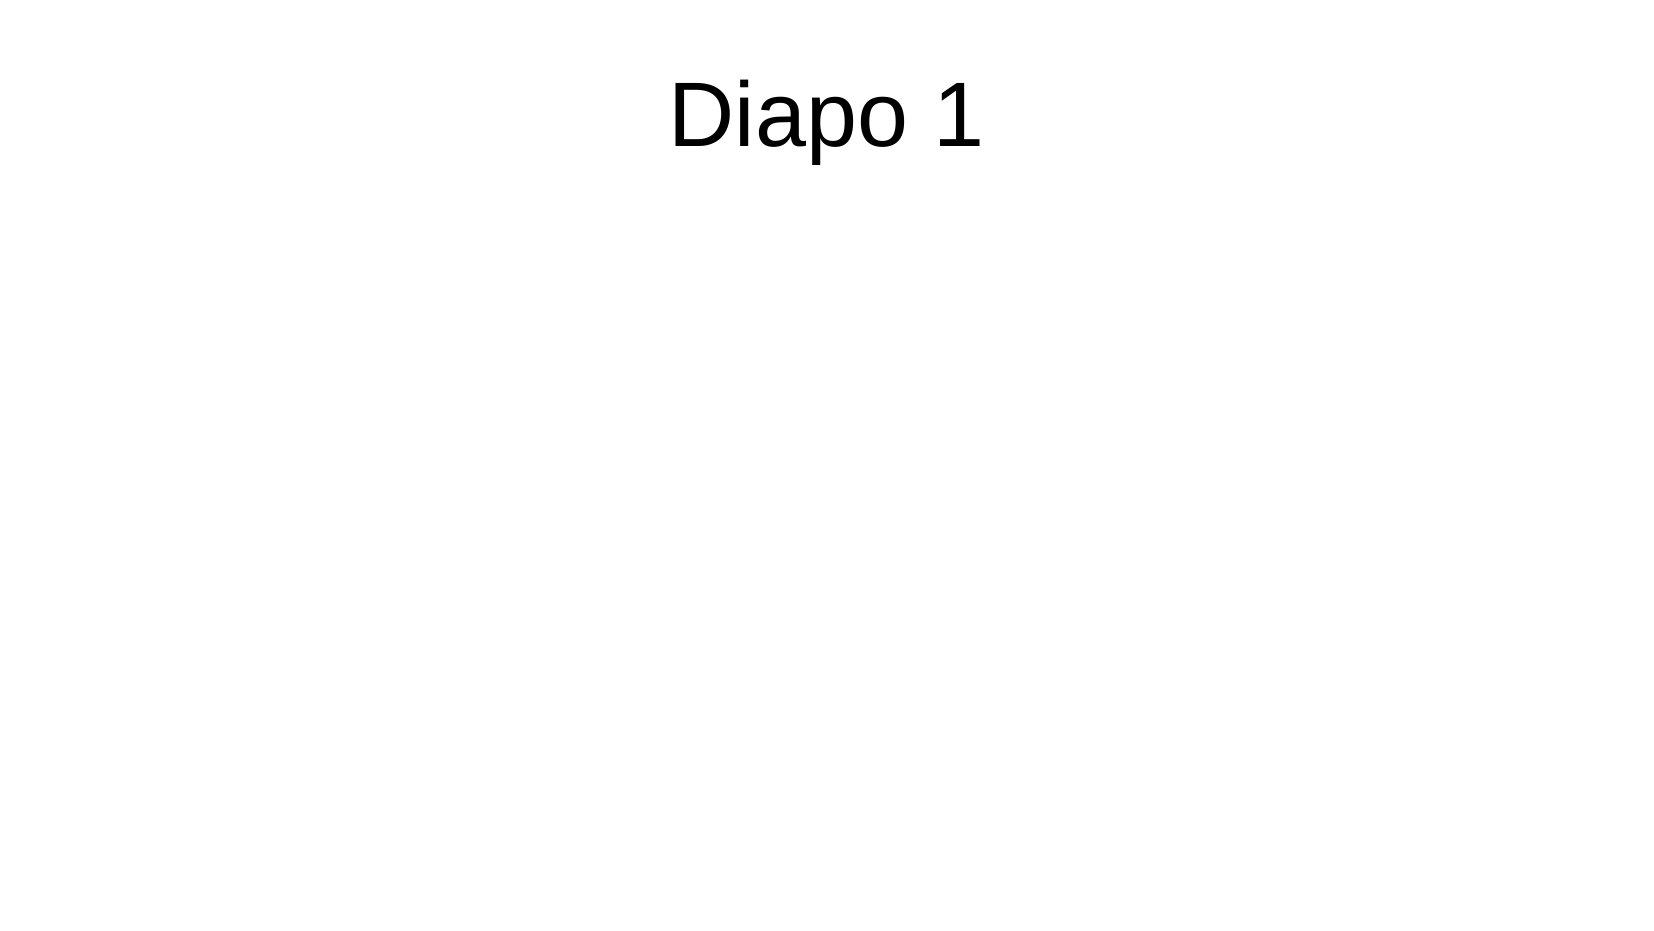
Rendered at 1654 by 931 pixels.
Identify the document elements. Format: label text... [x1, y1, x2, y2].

title Diapo 1 [82, 37, 1571, 193]
